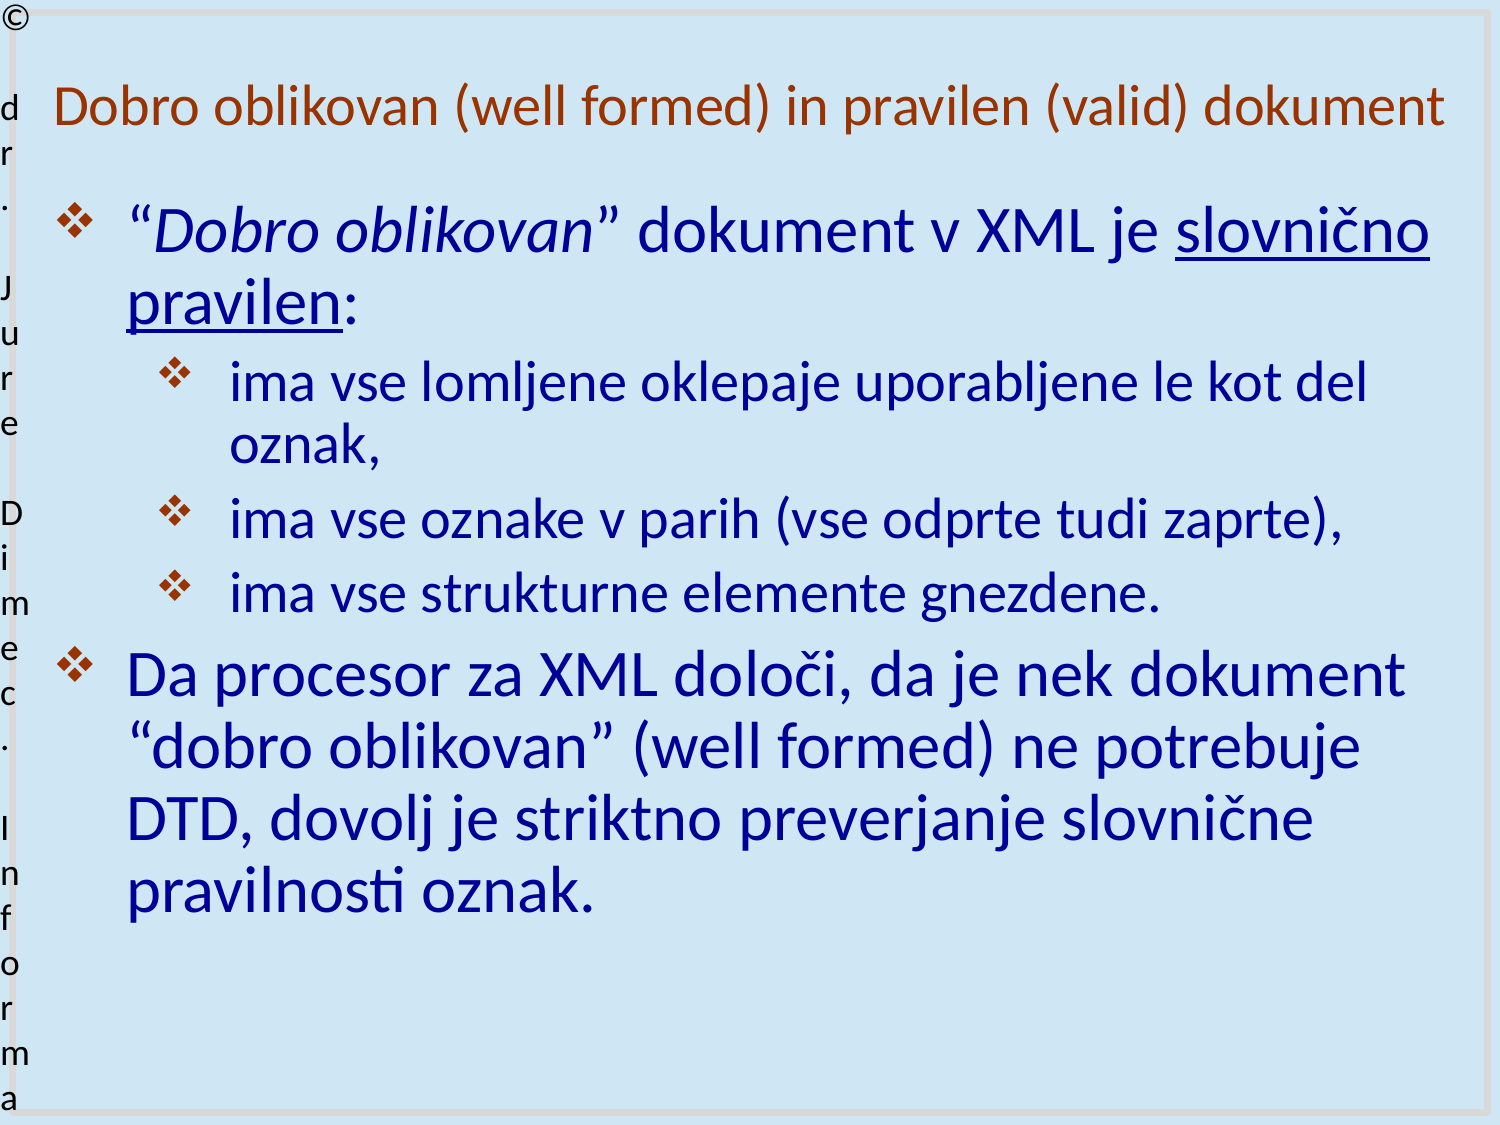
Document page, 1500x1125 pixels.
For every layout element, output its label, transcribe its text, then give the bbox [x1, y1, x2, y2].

title Dobro oblikovan (well formed) in pravilen (valid) dokument [0, 31, 1500, 173]
list “Dobro oblikovan” dokument v XML je slovnično pravilen: ima vse lomljene oklepaje uporabljene le kot del oznak, ima vse oznake v parih (vse odprte tudi zaprte), ima vse strukturne elemente gnezdene. Da procesor za XML določi, da je nek dokument “dobro oblikovan” (well formed) ne potrebuje DTD, dovolj je striktno preverjanje slovnične pravilnosti oznak. [37, 187, 1475, 1050]
